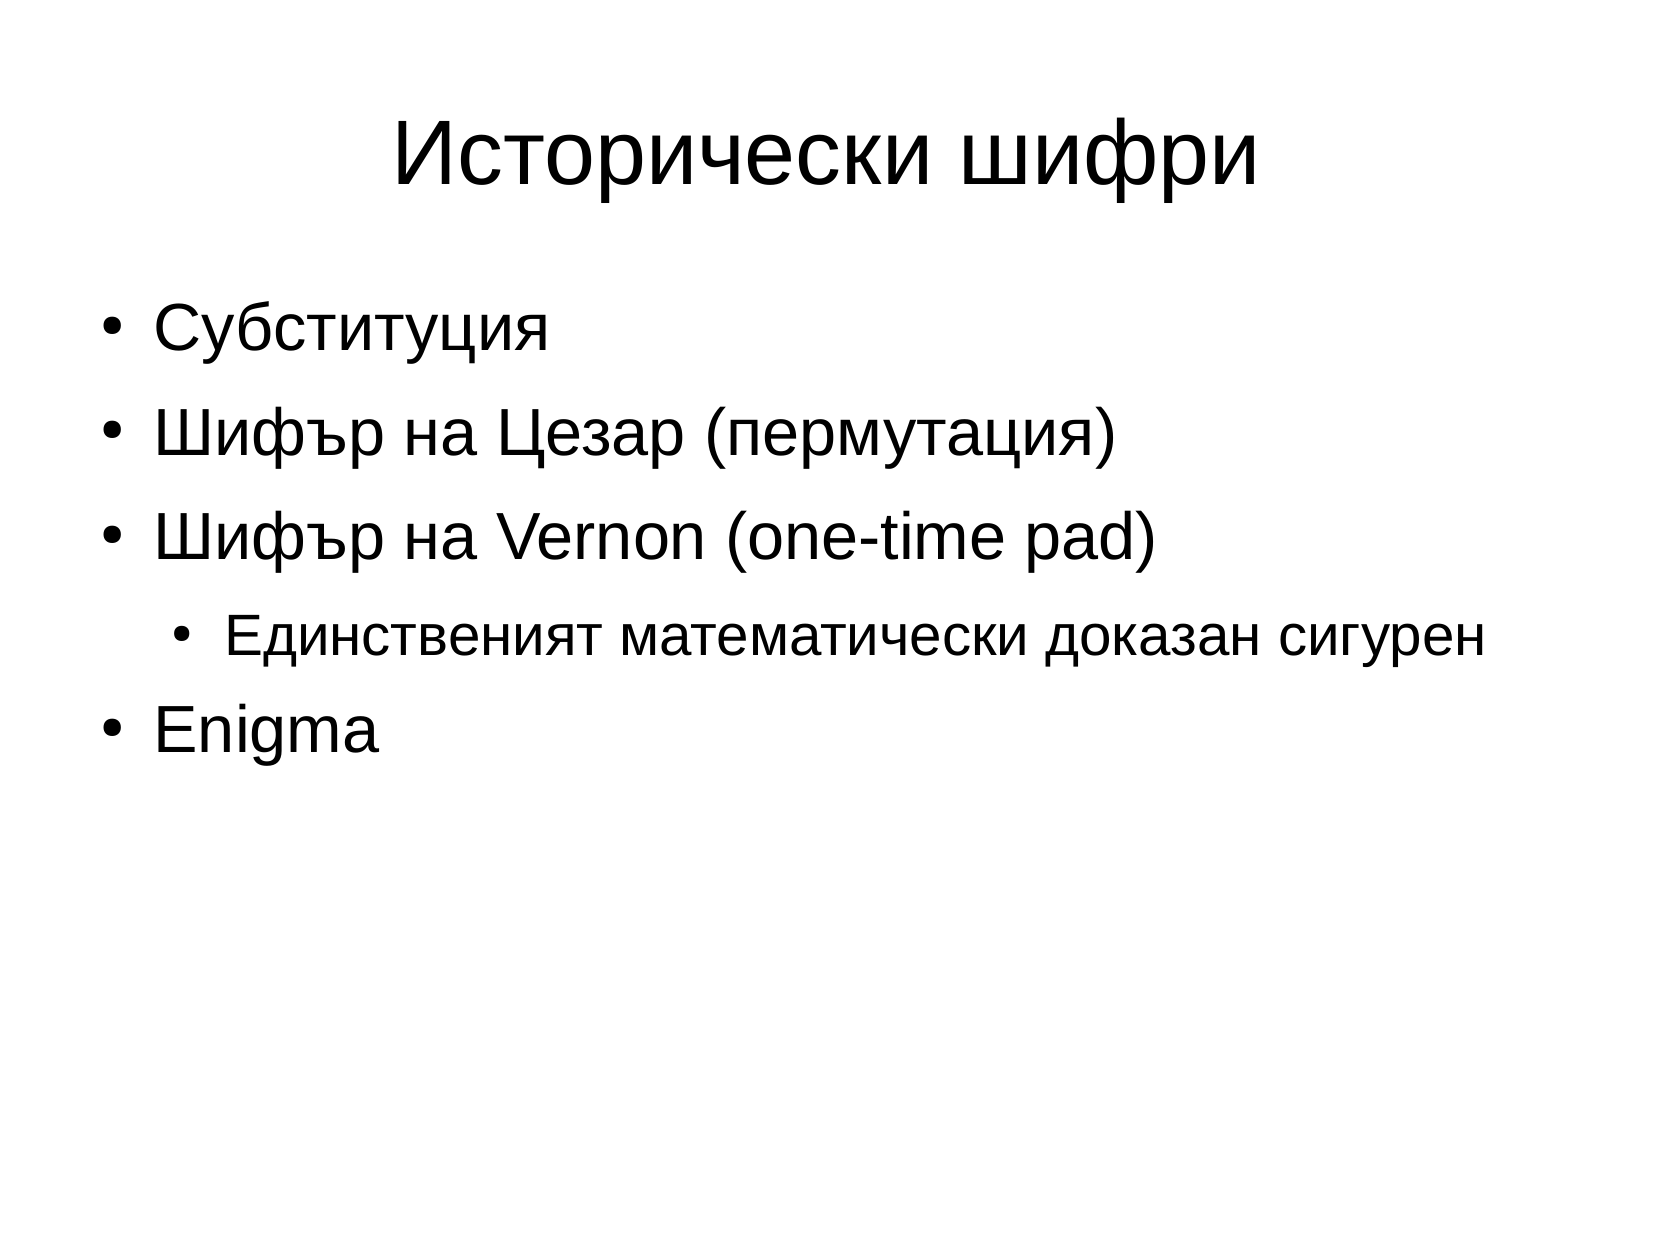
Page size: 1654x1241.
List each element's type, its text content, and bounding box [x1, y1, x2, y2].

list Субституция Шифър на Цезар (пермутация) Шифър на Vernon (one-time pad) Единственият математически доказан сигурен Enigma [82, 290, 1571, 1109]
title Исторически шифри [82, 56, 1571, 250]
